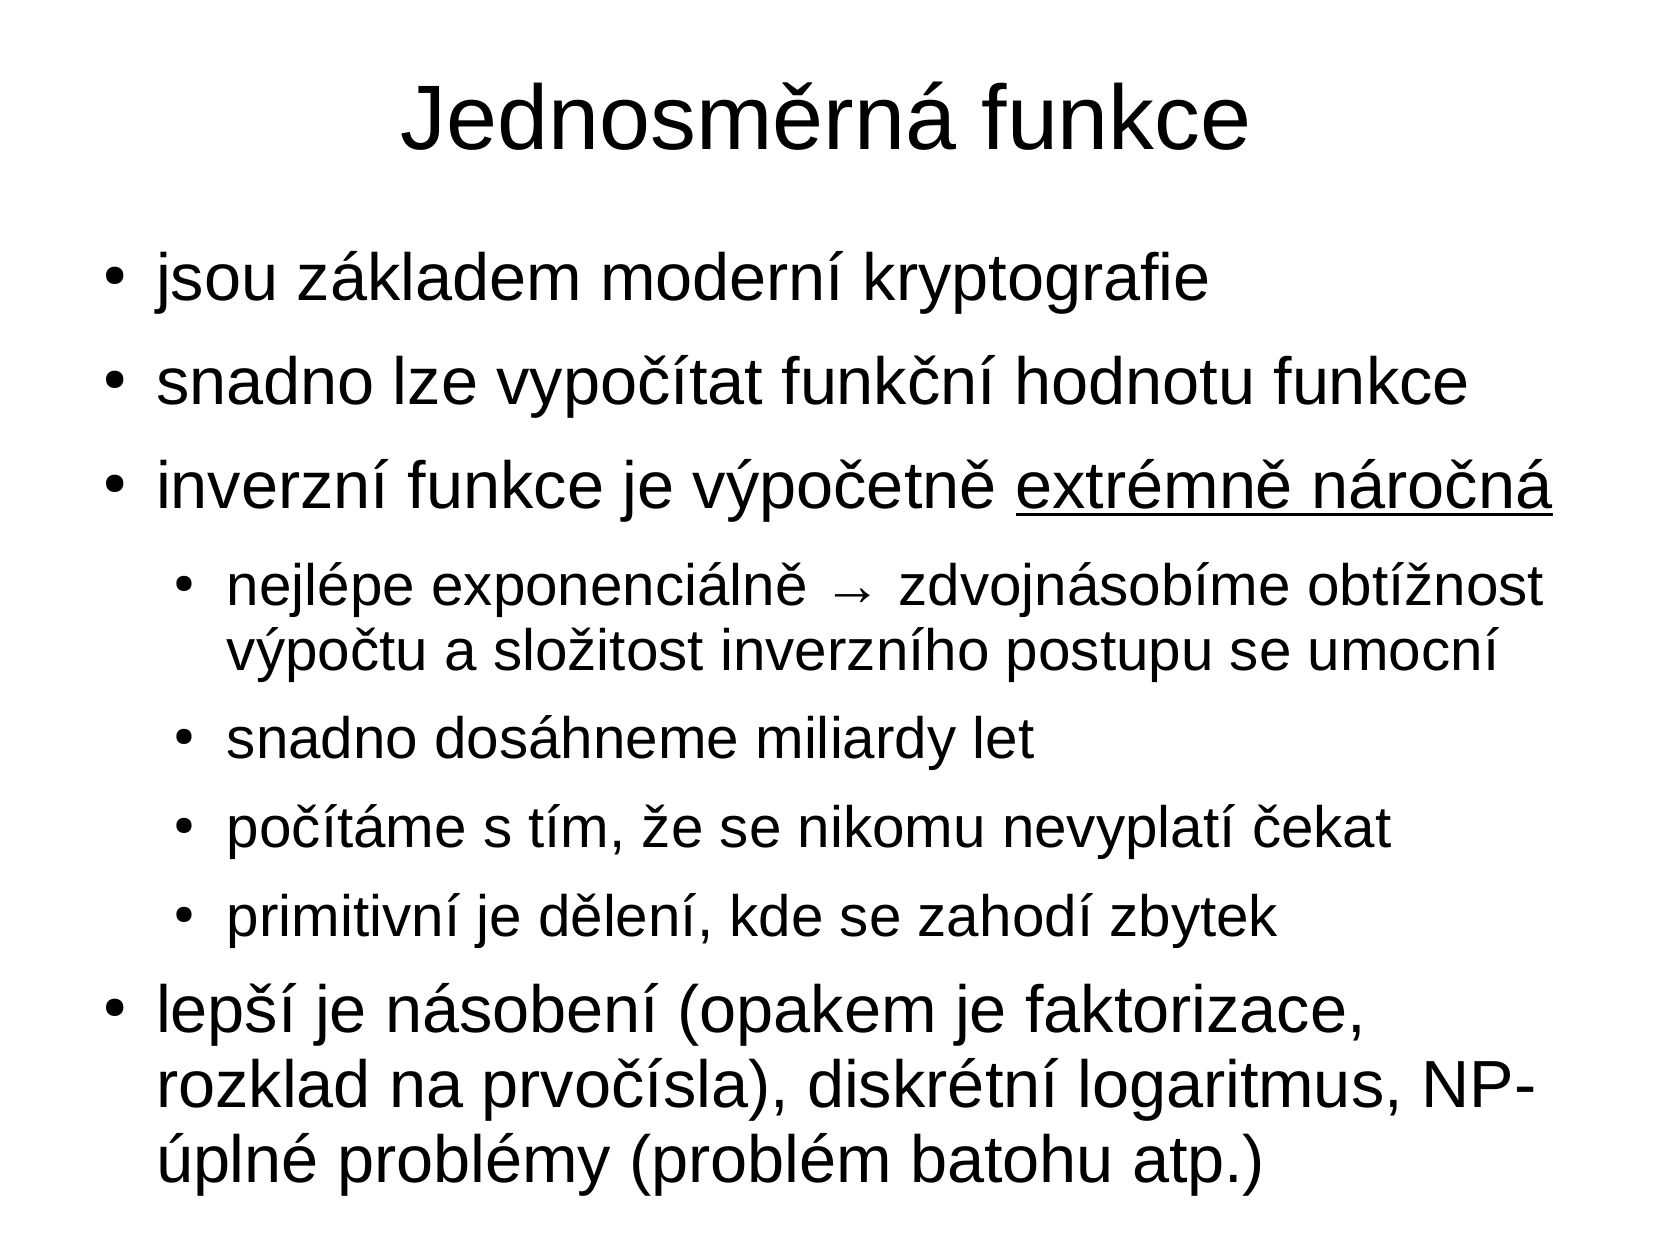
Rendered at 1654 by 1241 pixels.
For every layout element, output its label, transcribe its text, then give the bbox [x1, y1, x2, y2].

title Jednosměrná funkce [82, 21, 1571, 214]
list jsou základem moderní kryptografie snadno lze vypočítat funkční hodnotu funkce inverzní funkce je výpočetně extrémně náročná nejlépe exponenciálně → zdvojnásobíme obtížnost výpočtu a složitost inverzního postupu se umocní snadno dosáhneme miliardy let počítáme s tím, že se nikomu nevyplatí čekat primitivní je dělení, kde se zahodí zbytek lepší je násobení (opakem je faktorizace, rozklad na prvočísla), diskrétní logaritmus, NP-úplné problémy (problém batohu atp.) [85, 239, 1597, 1197]
